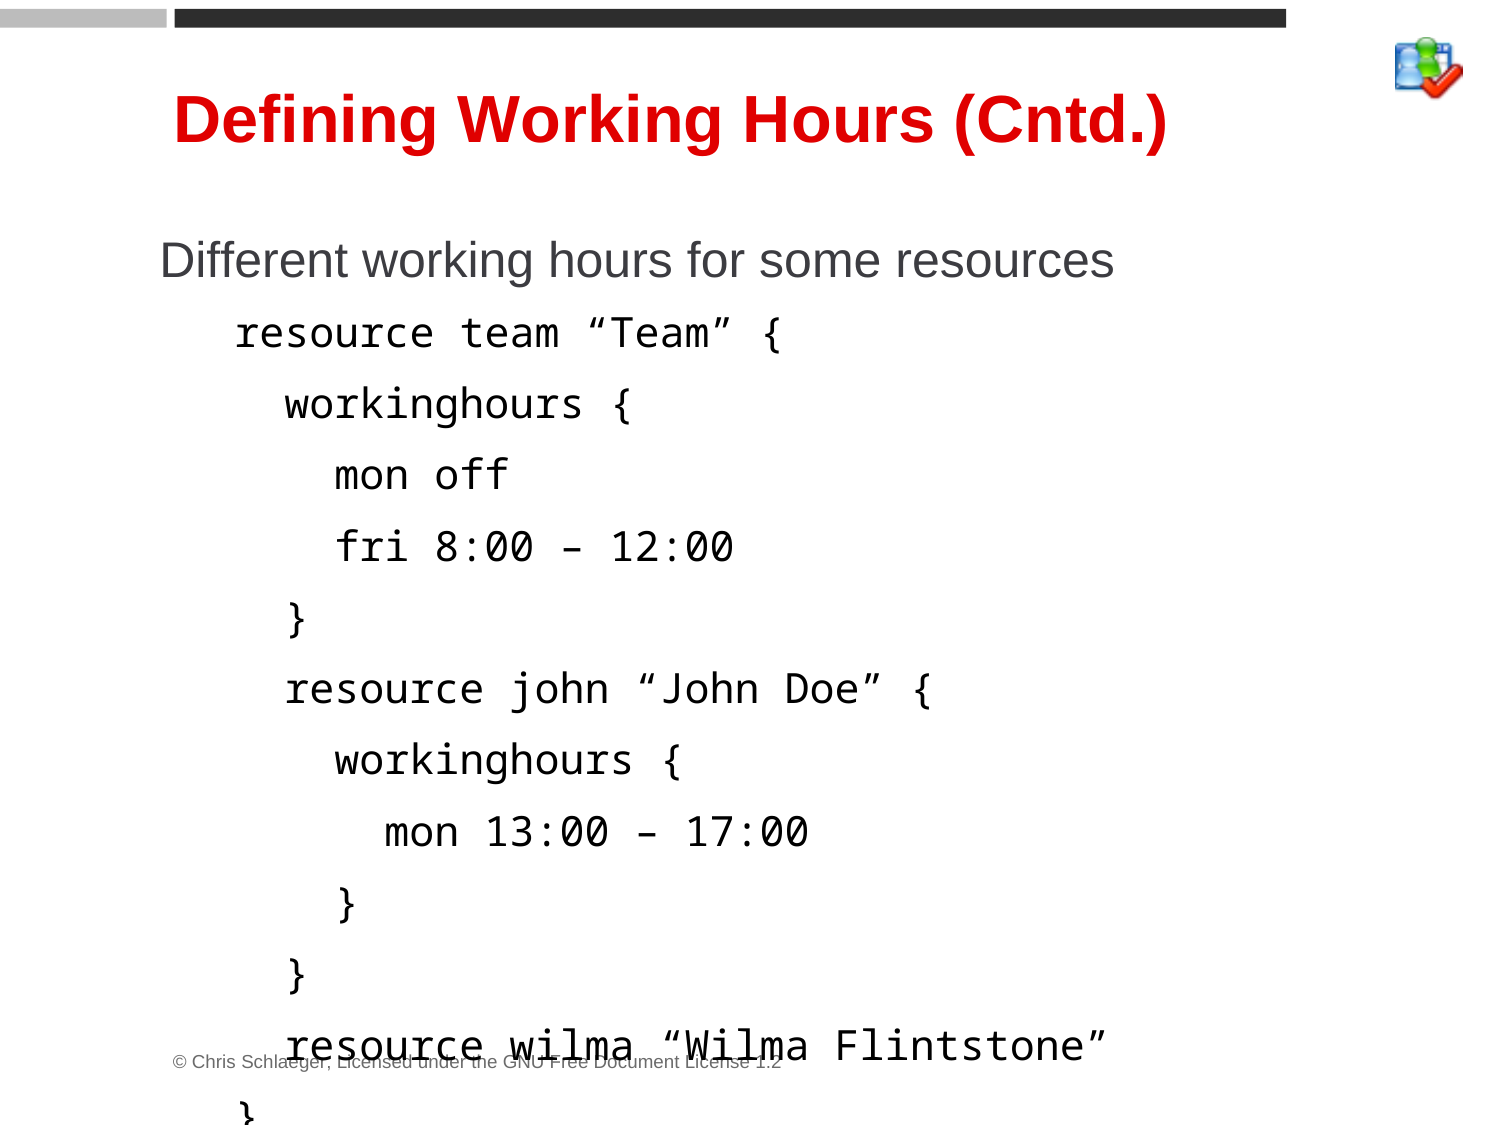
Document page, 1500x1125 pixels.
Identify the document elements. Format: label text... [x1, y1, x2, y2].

title Defining Working Hours (Cntd.) [173, 41, 1395, 205]
picture [1395, 37, 1463, 105]
list Different working hours for some resources resource team “Team” { workinghours { mon off fri 8:00 – 12:00 } resource john “John Doe” { workinghours { mon 13:00 – 17:00 } } resource wilma “Wilma Flintstone” } [159, 234, 1395, 1043]
